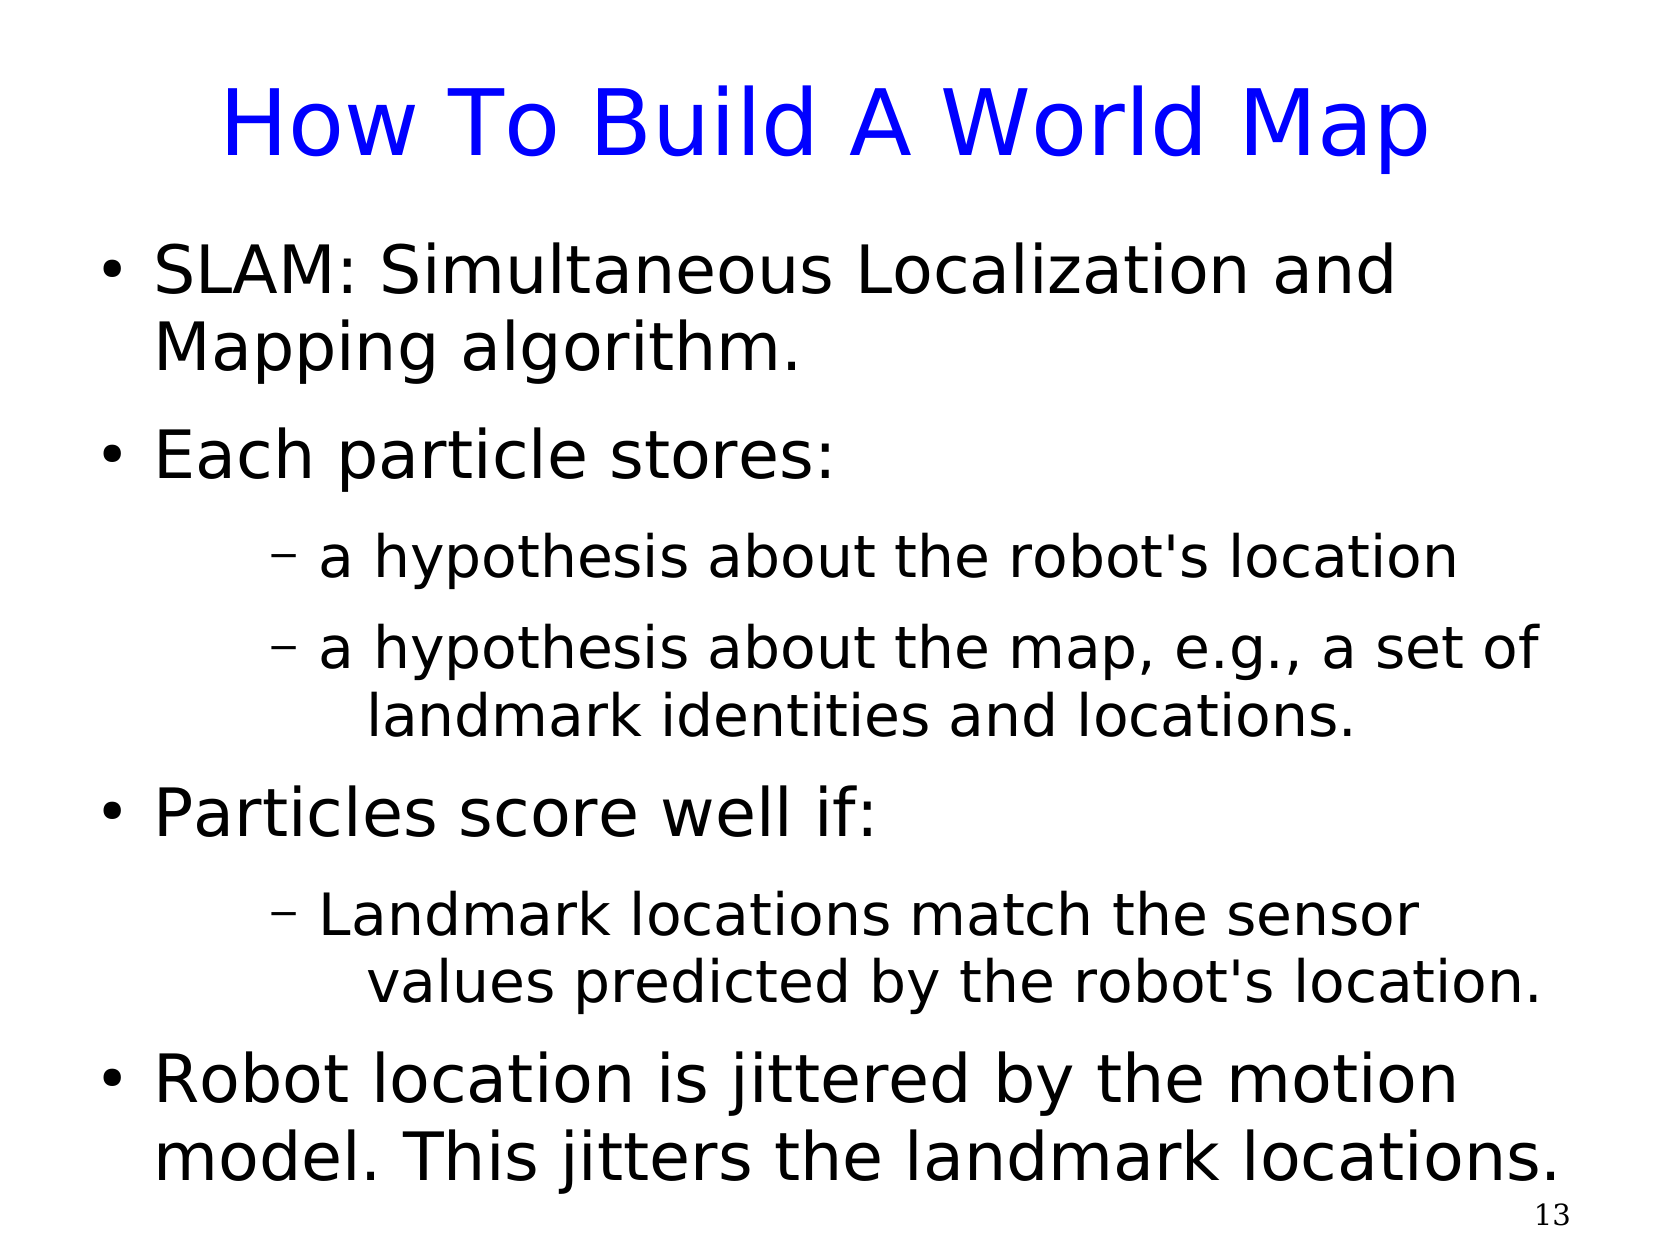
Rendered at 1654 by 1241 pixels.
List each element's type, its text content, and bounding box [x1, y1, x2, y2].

title How To Build A World Map [82, 19, 1571, 227]
list SLAM: Simultaneous Localization and Mapping algorithm. Each particle stores: a hypothesis about the robot's location a hypothesis about the map, e.g., a set of landmark identities and locations. Particles score well if: Landmark locations match the sensor values predicted by the robot's location. Robot location is jittered by the motion model. This jitters the landmark locations. [82, 231, 1571, 1196]
